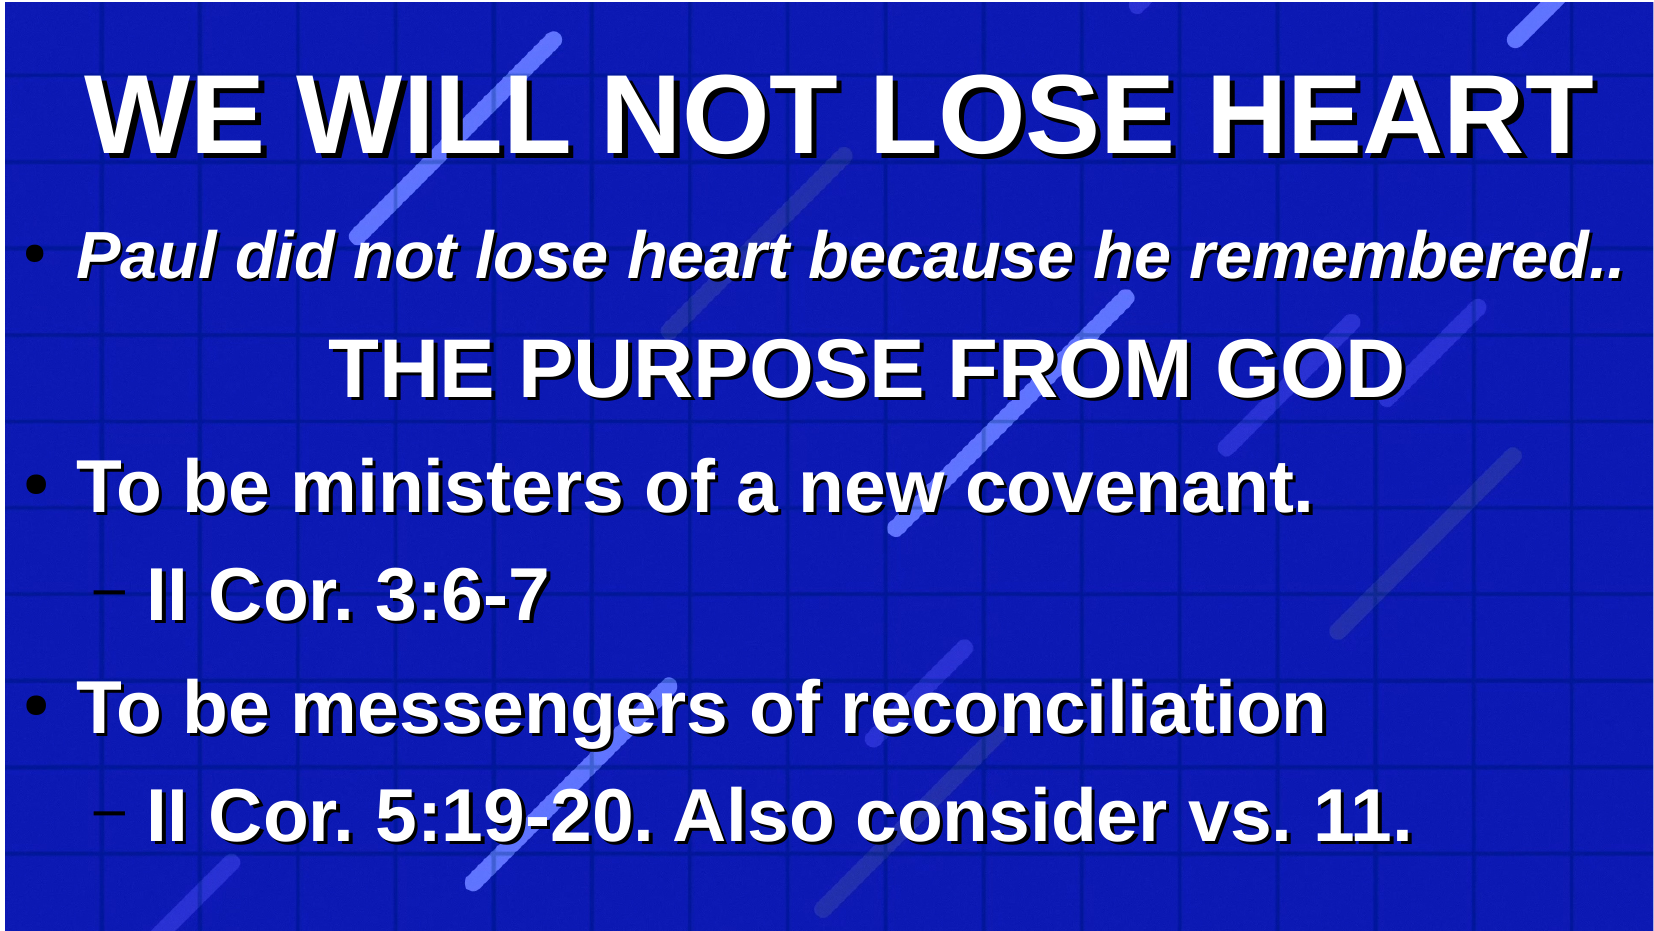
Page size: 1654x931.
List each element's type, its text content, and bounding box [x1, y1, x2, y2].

list Paul did not lose heart because he remembered.. THE PURPOSE FROM GOD To be ministers of a new covenant. II Cor. 3:6-7 To be messengers of reconciliation II Cor. 5:19-20. Also consider vs. 11. [5, 217, 1654, 931]
picture [5, 2, 1654, 217]
title WE WILL NOT LOSE HEART [45, 37, 1636, 193]
